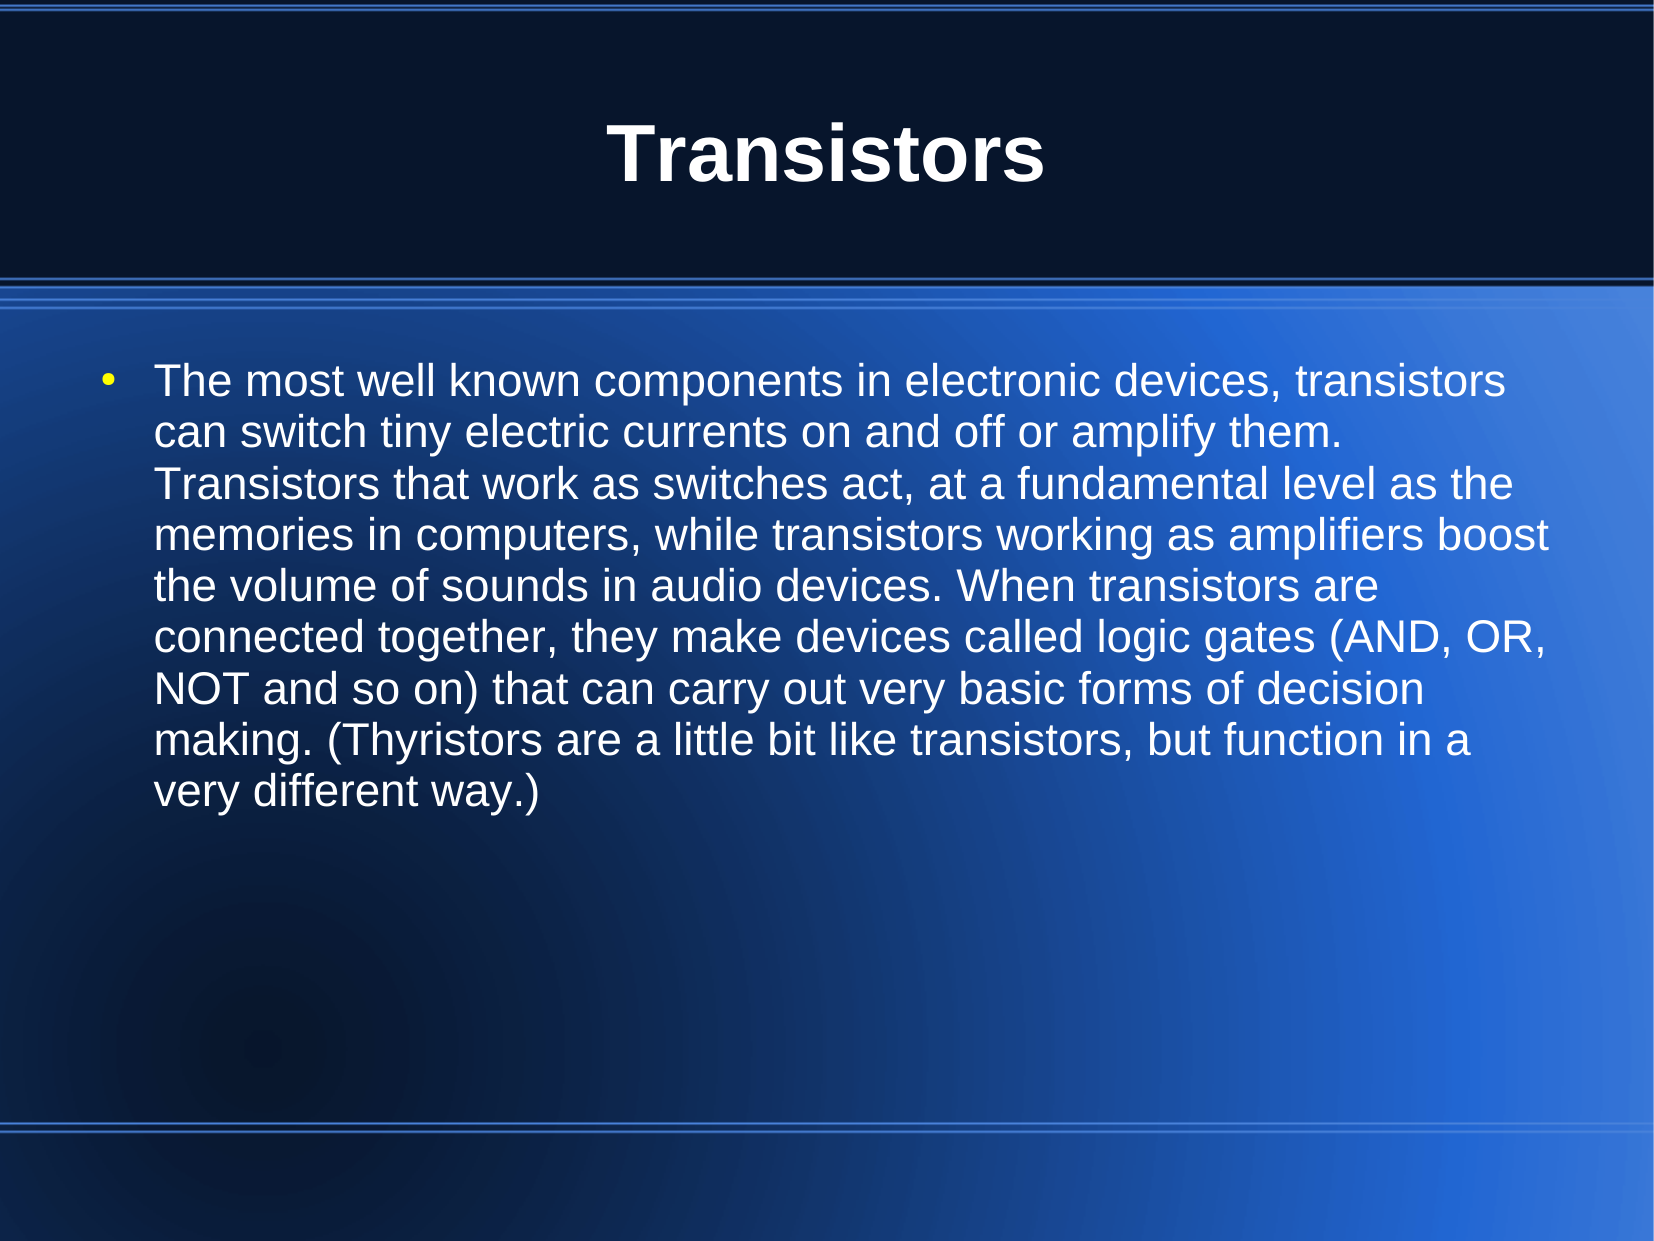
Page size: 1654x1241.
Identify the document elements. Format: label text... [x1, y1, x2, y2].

title Transistors [82, 49, 1571, 257]
list The most well known components in electronic devices, transistors can switch tiny electric currents on and off or amplify them. Transistors that work as switches act, at a fundamental level as the memories in computers, while transistors working as amplifiers boost the volume of sounds in audio devices. When transistors are connected together, they make devices called logic gates (AND, OR, NOT and so on) that can carry out very basic forms of decision making. (Thyristors are a little bit like transistors, but function in a very different way.) [82, 355, 1571, 1058]
picture [0, 0, 1654, 1241]
